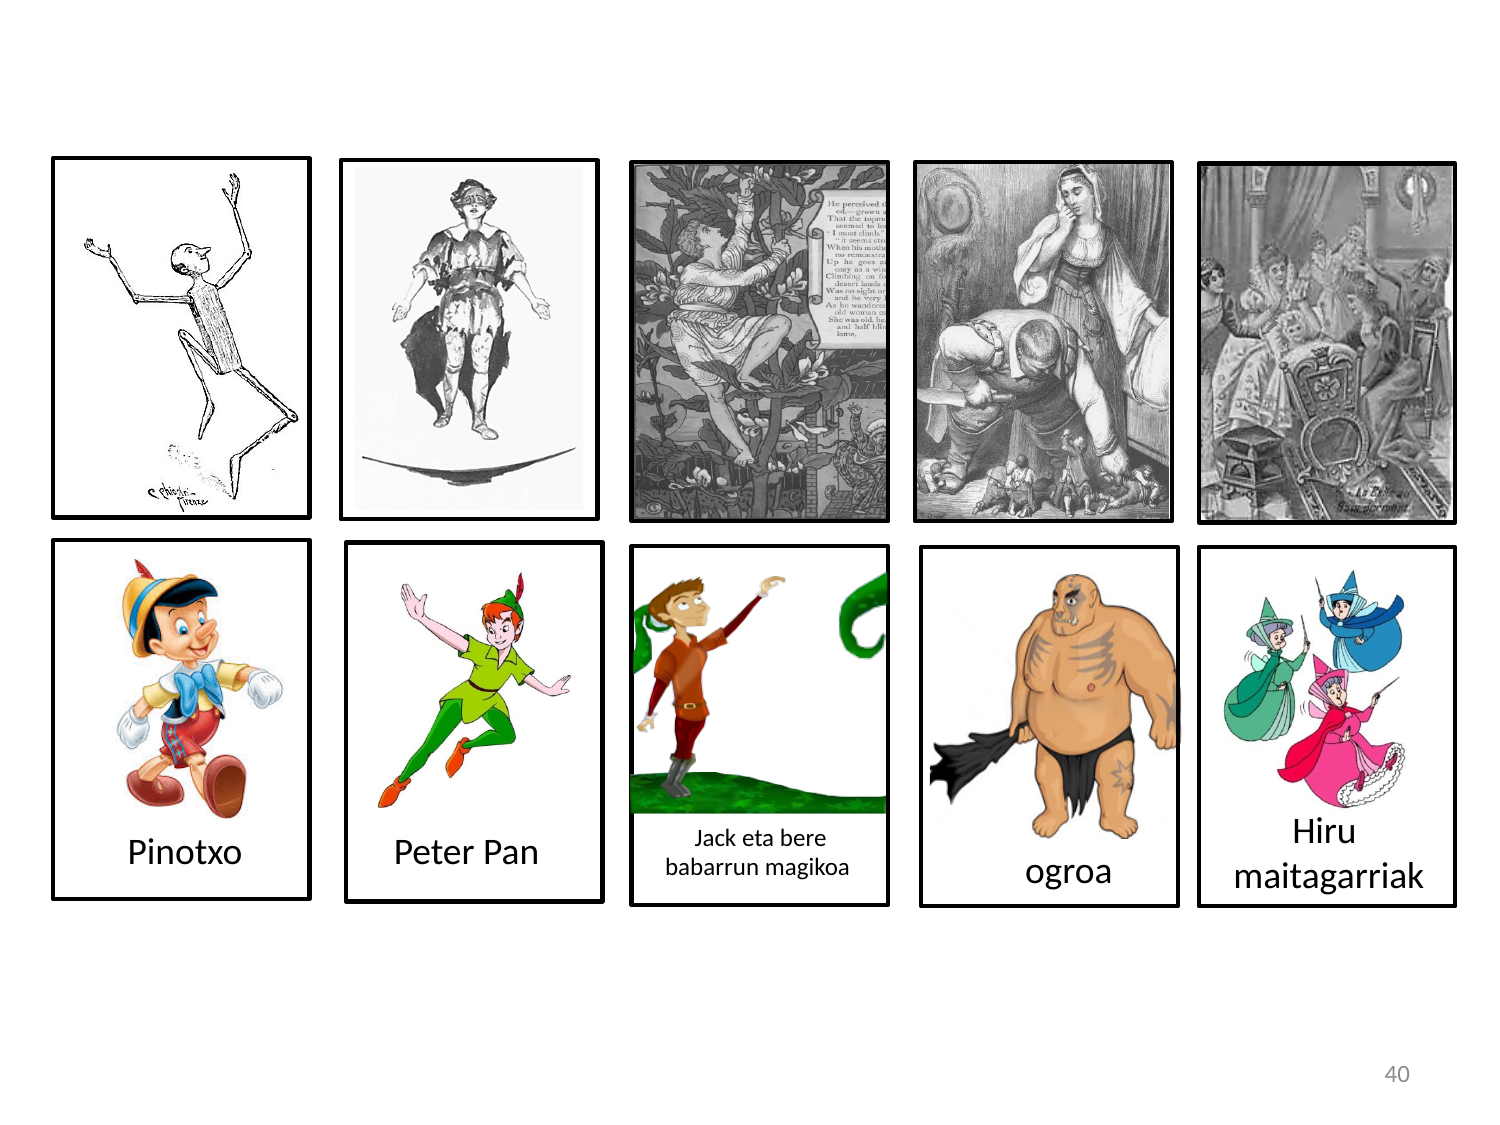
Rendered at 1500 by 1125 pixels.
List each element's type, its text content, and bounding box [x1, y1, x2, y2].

text_box Jack eta bere babarrun magikoa [647, 814, 875, 889]
picture [929, 574, 1176, 840]
picture [1201, 166, 1453, 520]
picture [378, 571, 571, 808]
text_box ogroa [1010, 839, 1128, 899]
slide_number <numéro> [1074, 1042, 1425, 1103]
text_box Pinotxo [112, 819, 258, 880]
picture [917, 164, 1169, 519]
picture [71, 559, 307, 819]
picture [71, 160, 307, 515]
picture [312, 157, 319, 515]
text_box Hiru maitagarriak [1218, 798, 1440, 904]
picture [838, 571, 889, 660]
picture [634, 164, 886, 519]
picture [1222, 565, 1436, 798]
picture [354, 167, 584, 510]
text_box Peter Pan [379, 819, 555, 880]
picture [630, 575, 886, 814]
